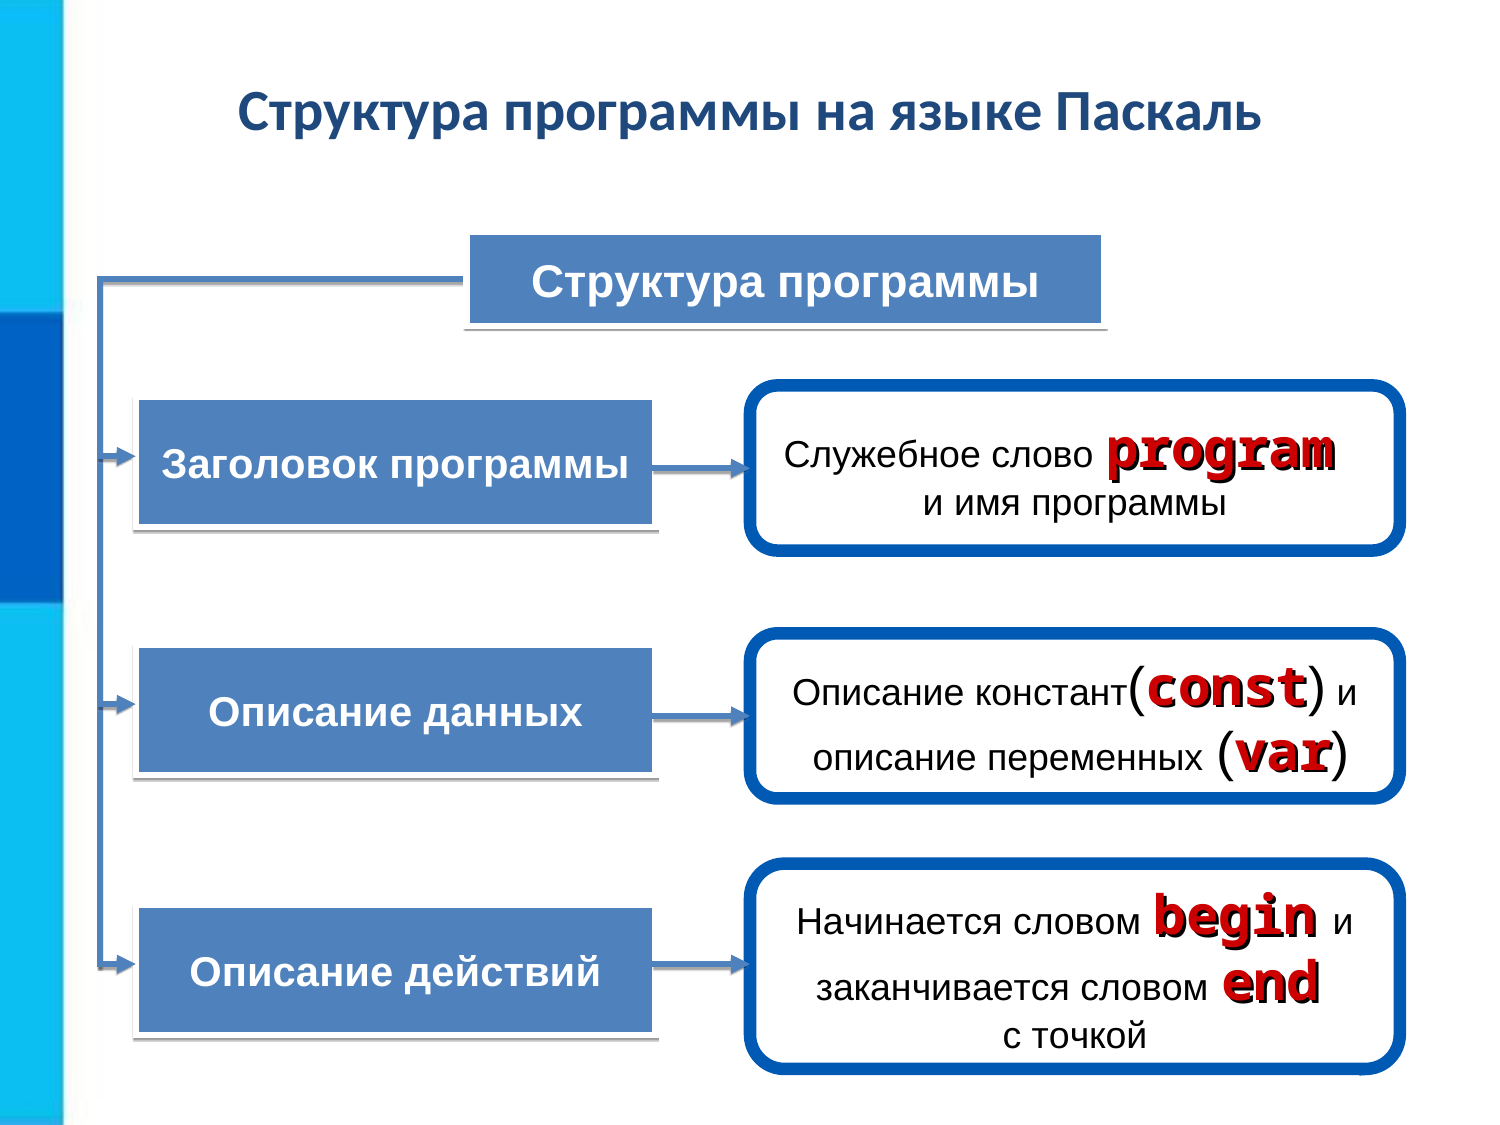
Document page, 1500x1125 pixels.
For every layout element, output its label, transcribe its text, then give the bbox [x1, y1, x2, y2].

text_box Описание данных [135, 645, 656, 775]
text_box Служебное слово program и имя программы [750, 385, 1400, 551]
text_box Описание констант(const) и описание переменных (var) [750, 633, 1400, 799]
text_box Описание действий [135, 904, 656, 1035]
text_box Заголовок программы [135, 397, 656, 528]
picture [0, 0, 1500, 1125]
text_box Структура программы [466, 231, 1105, 327]
text_box Начинается словом begin и заканчивается словом end с точкой [750, 863, 1400, 1069]
text_box Структура программы на языке Паскаль [76, 31, 1425, 197]
